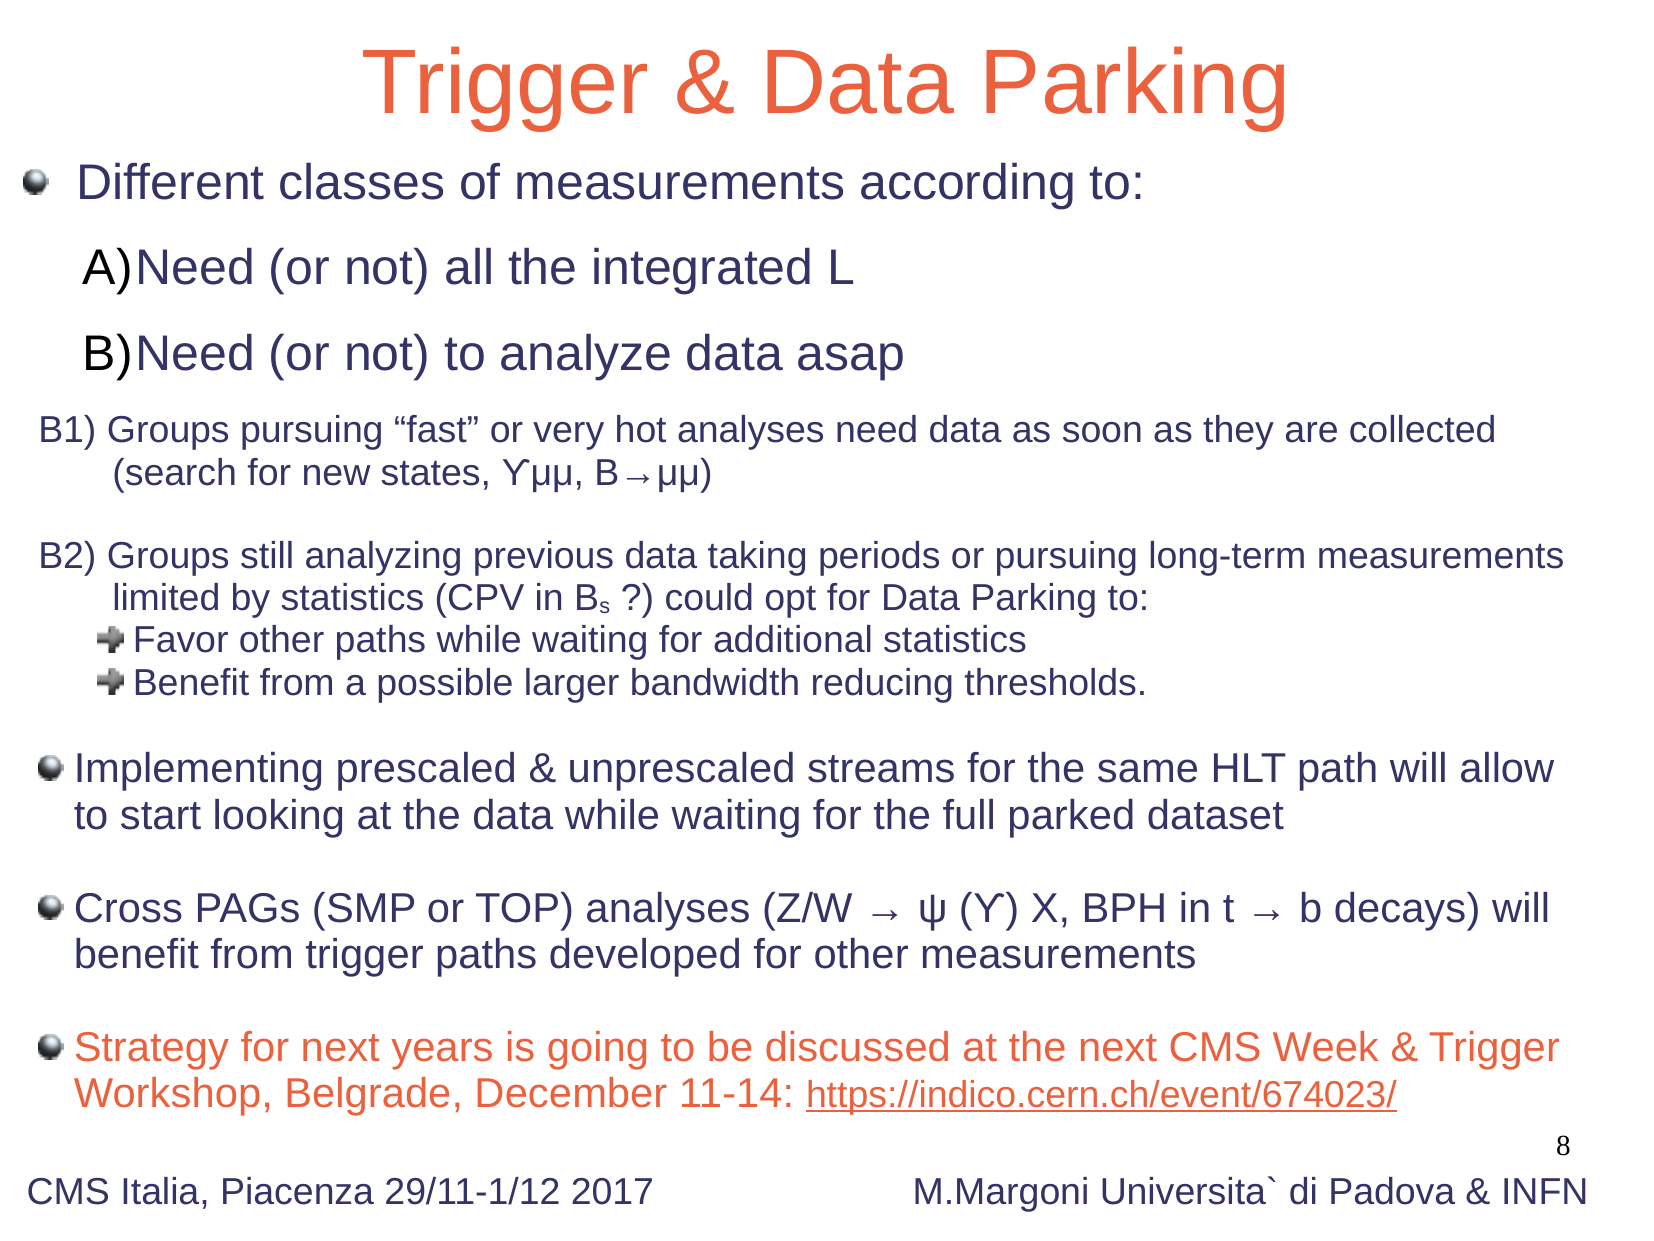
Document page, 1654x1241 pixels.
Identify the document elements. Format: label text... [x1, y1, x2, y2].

list Different classes of measurements according to: Need (or not) all the integrated L Need (or not) to analyze data asap [23, 154, 1619, 381]
text_box B1) Groups pursuing “fast” or very hot analyses need data as soon as they are collected (search for new states, ϒμμ, B→μμ) B2) Groups still analyzing previous data taking periods or pursuing long-term measurements limited by statistics (CPV in Bs ?) could opt for Data Parking to: Favor other paths while waiting for additional statistics Benefit from a possible larger bandwidth reducing thresholds. Implementing prescaled & unprescaled streams for the same HLT path will allow to start looking at the data while waiting for the full parked dataset Cross PAGs (SMP or TOP) analyses (Z/W → ψ (ϒ) X, BPH in t → b decays) will benefit from trigger paths developed for other measurements Strategy for next years is going to be discussed at the next CMS Week & Trigger Workshop, Belgrade, December 11-14: https://indico.cern.ch/event/674023/ [23, 401, 1595, 1193]
text_box CMS Italia, Piacenza 29/11-1/12 2017 M.Margoni Universita` di Padova & INFN [11, 1163, 1642, 1221]
title Trigger & Data Parking [82, 0, 1571, 154]
